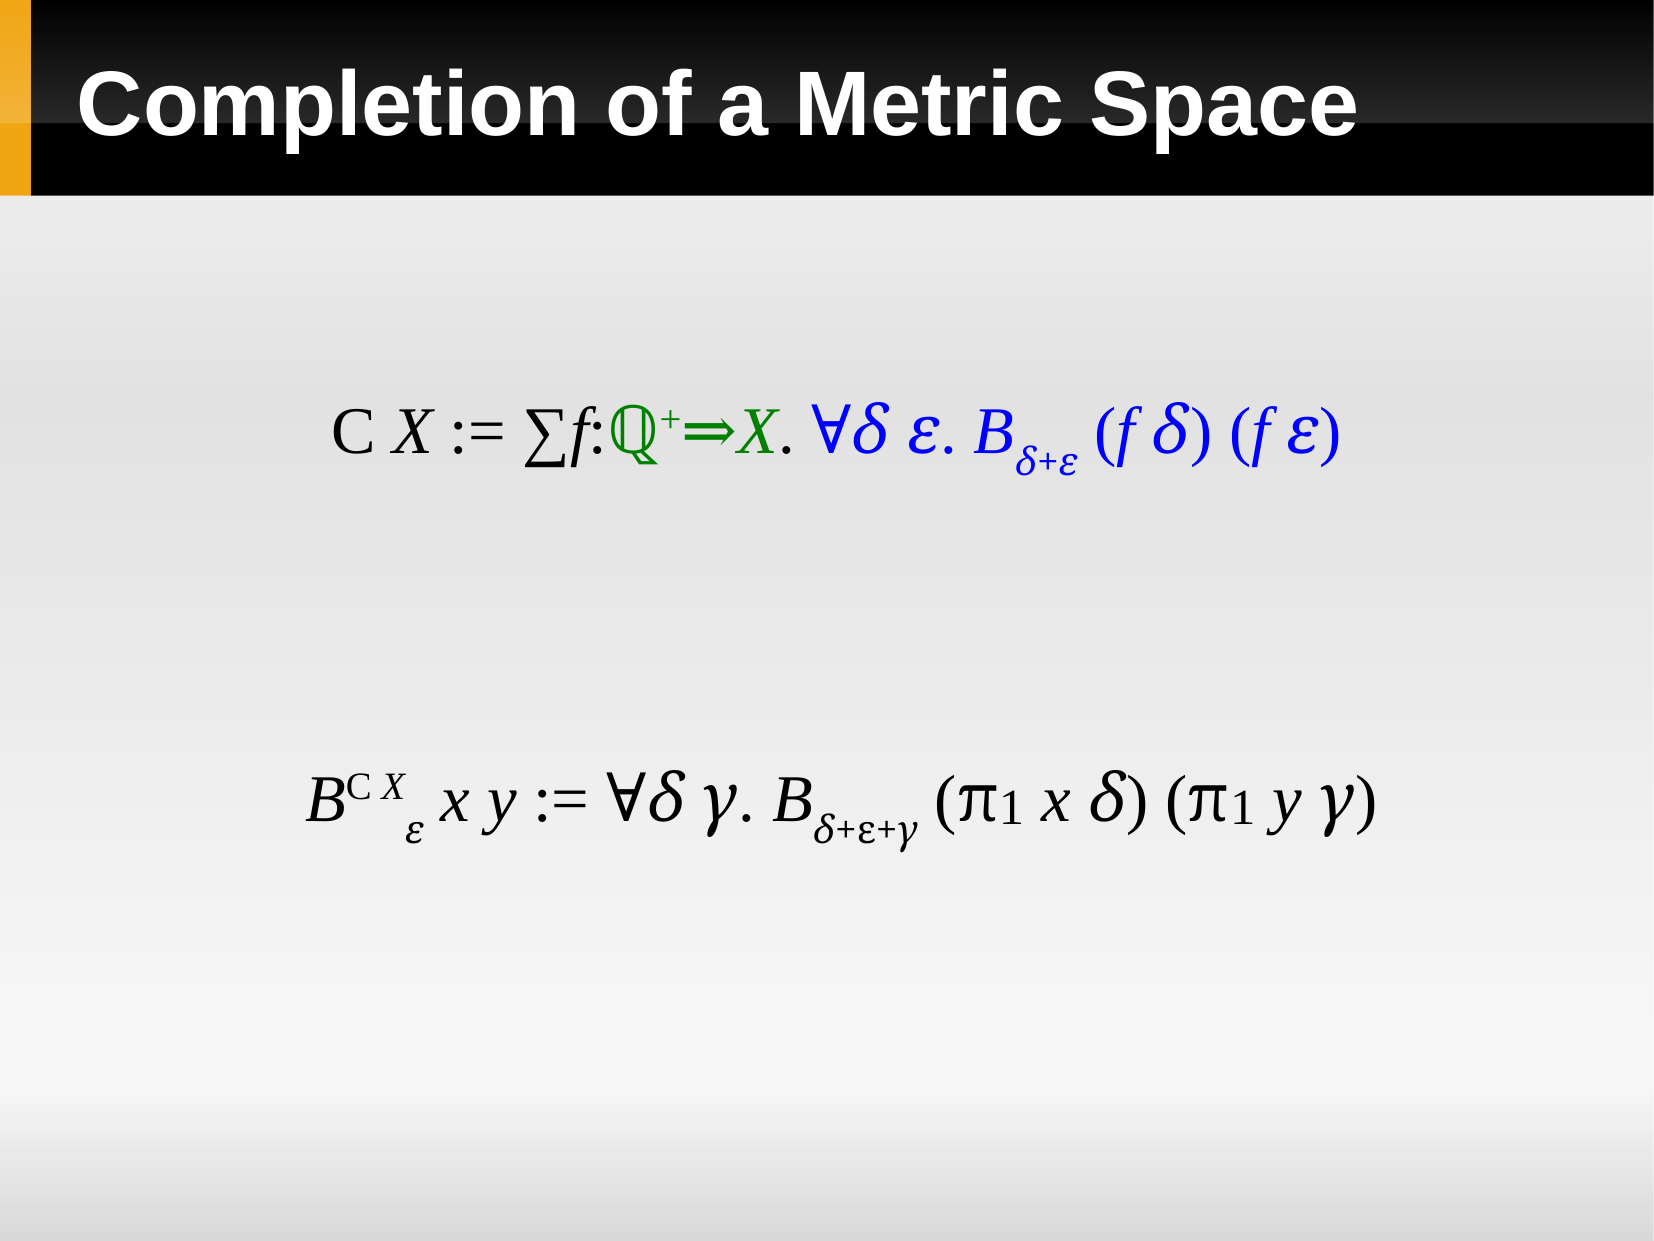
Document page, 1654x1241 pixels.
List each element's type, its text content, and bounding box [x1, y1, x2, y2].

title Completion of a Metric Space [76, 7, 1565, 200]
picture [0, 0, 1654, 1241]
text_box BC Xε x y := ∀δ γ. Bδ+ε+γ (π1 x δ) (π1 y γ) [290, 742, 1367, 864]
text_box C X := ∑f:ℚ+⇒X. ∀δ ε. Bδ+ε (f δ) (f ε) [316, 375, 1346, 495]
